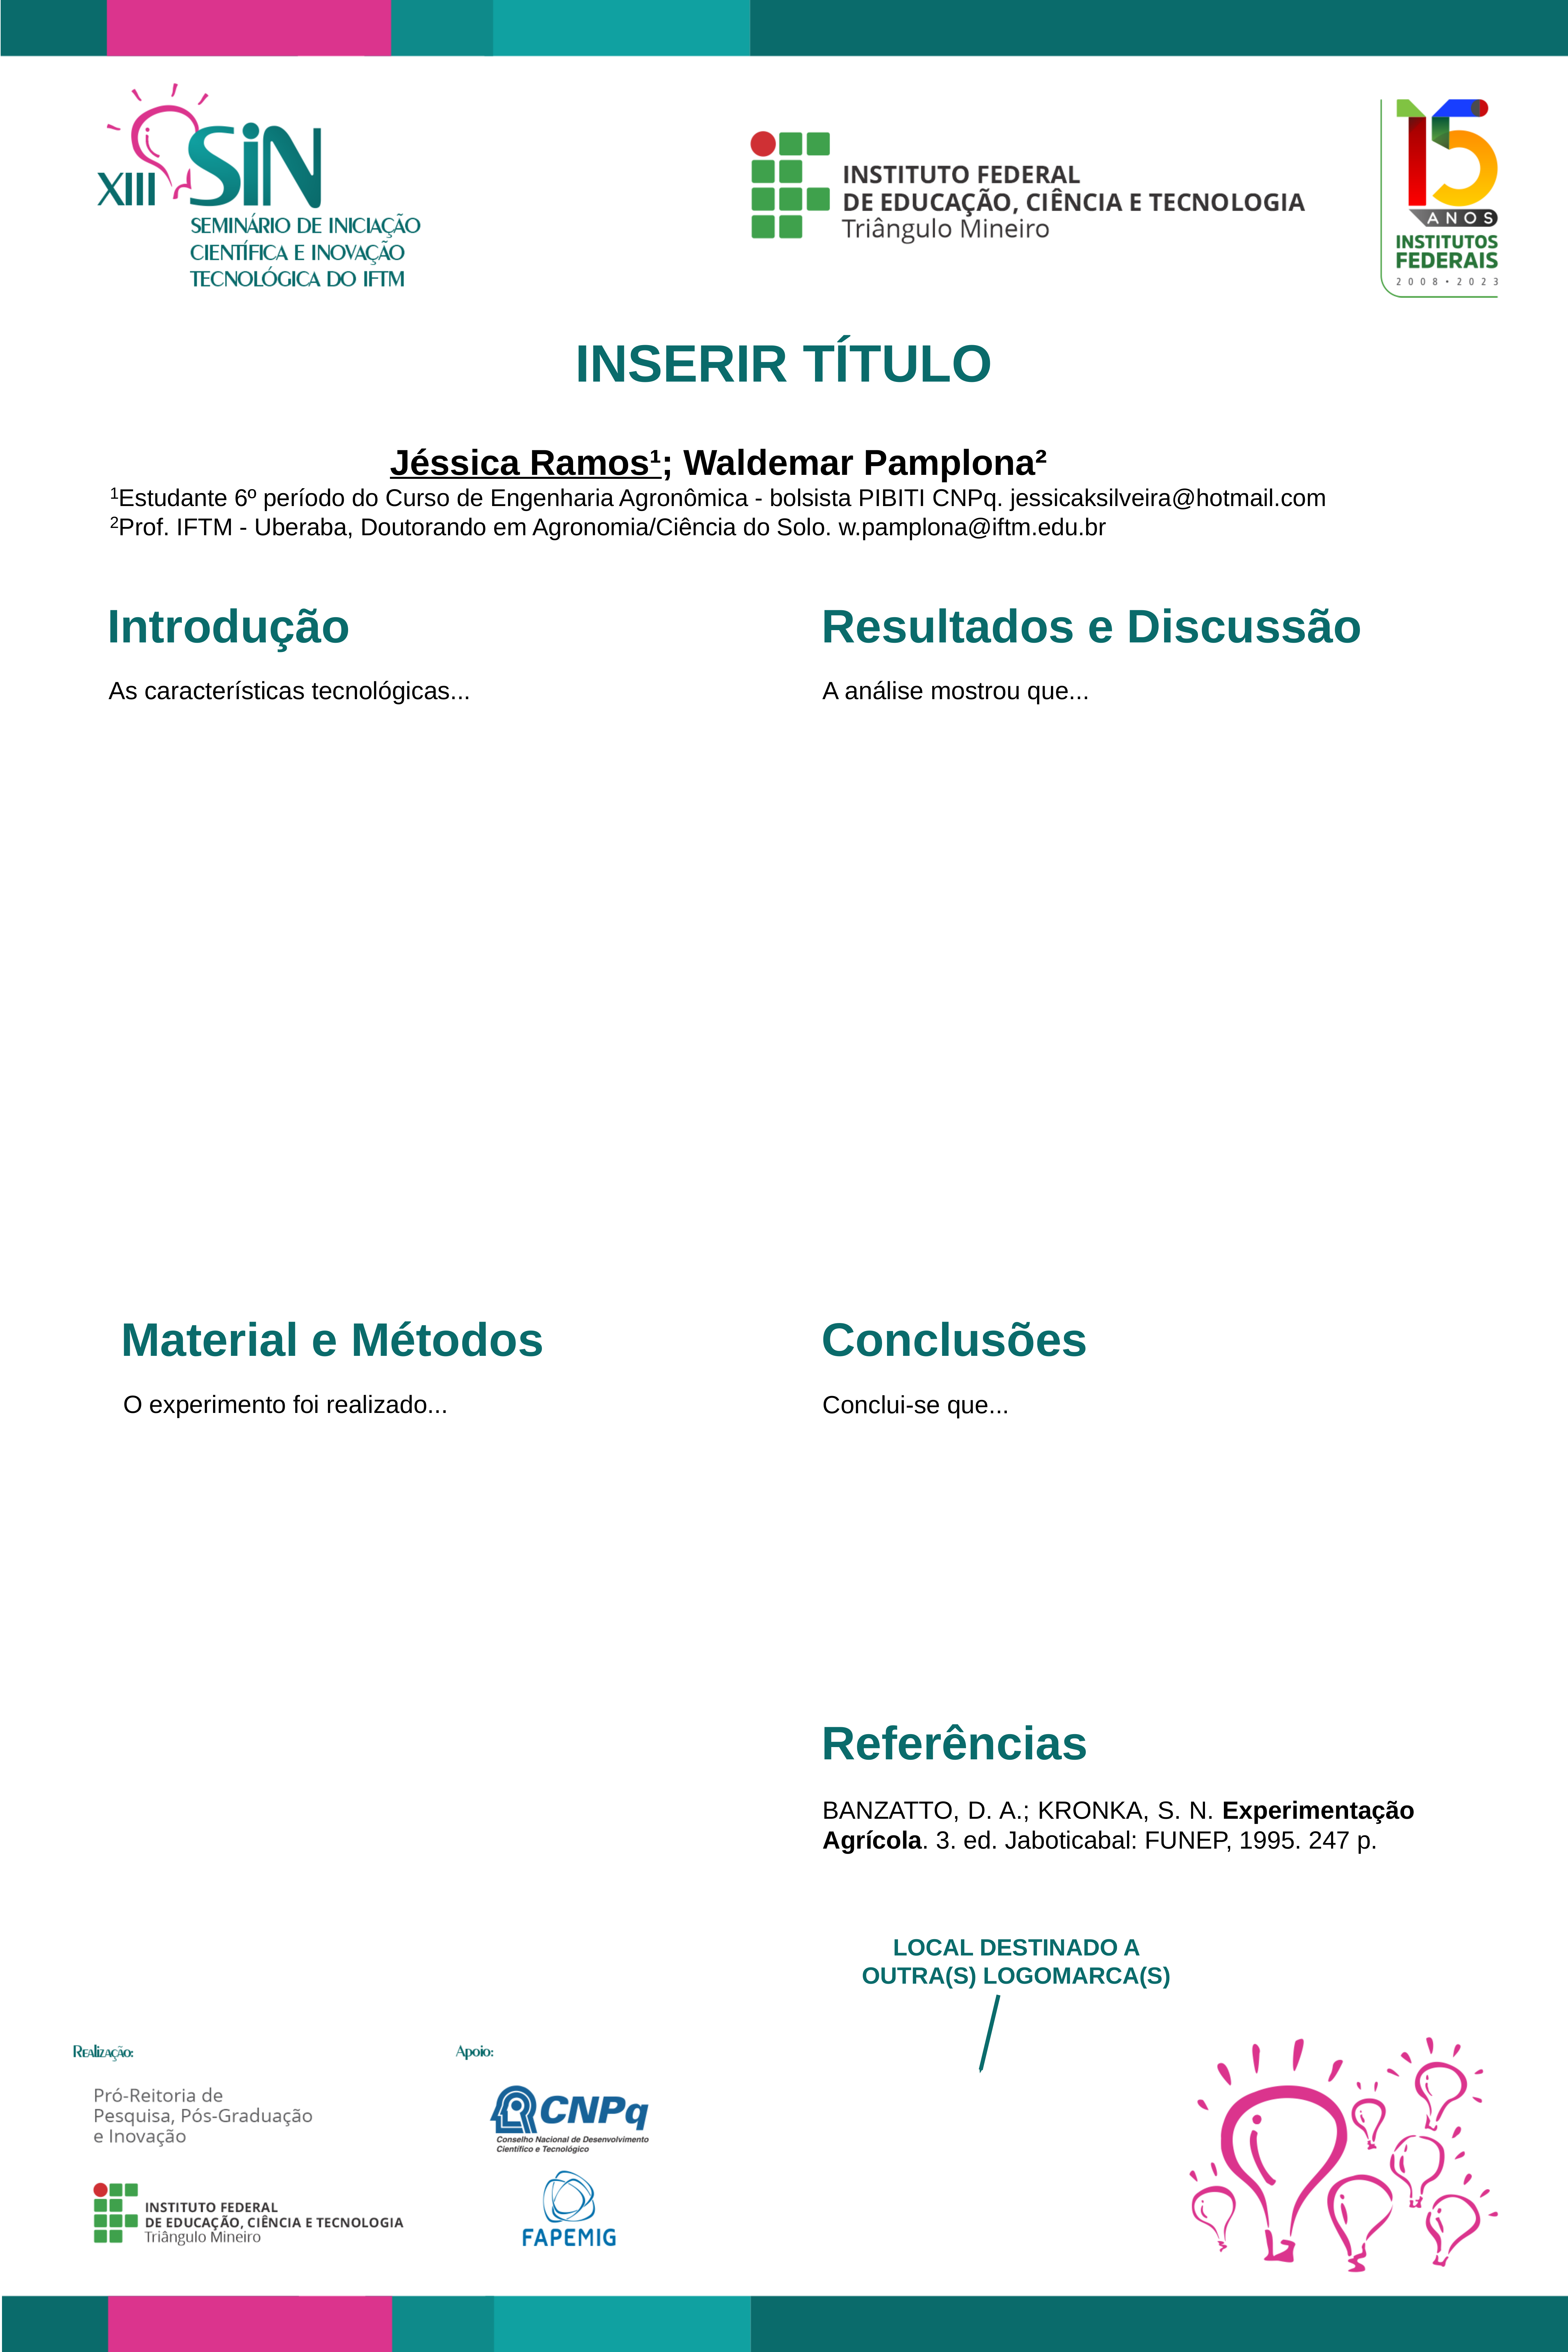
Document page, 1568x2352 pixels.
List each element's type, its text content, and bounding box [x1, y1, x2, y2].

picture [1, 0, 1568, 298]
text_box Jéssica Ramos¹; Waldemar Pamplona² 1Estudante 6º período do Curso de Engenharia Agronômica - bolsista PIBITI CNPq. jessicaksilveira@hotmail.com 2Prof. IFTM - Uberaba, Doutorando em Agronomia/Ciência do Solo. w.pamplona@iftm.edu.br [86, 427, 1482, 552]
text_box A análise mostrou que... [818, 672, 1460, 707]
picture [2, 2034, 1568, 2352]
text_box Introdução [84, 584, 374, 664]
text_box Material e Métodos [97, 1297, 568, 1377]
text_box As características tecnológicas... [104, 672, 746, 707]
text_box Conclusões [798, 1297, 1112, 1377]
text_box Referências [798, 1701, 1197, 1781]
text_box O experimento foi realizado... [118, 1385, 761, 1421]
text_box Resultados e Discussão [798, 584, 1386, 664]
text_box BANZATTO, D. A.; KRONKA, S. N. Experimentação Agrícola. 3. ed. Jaboticabal: FUNEP, 1995. 247 p. [818, 1791, 1460, 1857]
text_box LOCAL DESTINADO A OUTRA(S) LOGOMARCA(S) [850, 1929, 1182, 1991]
text_box Conclui-se que... [818, 1386, 1460, 1421]
text_box INSERIR TÍTULO [0, 317, 1568, 404]
